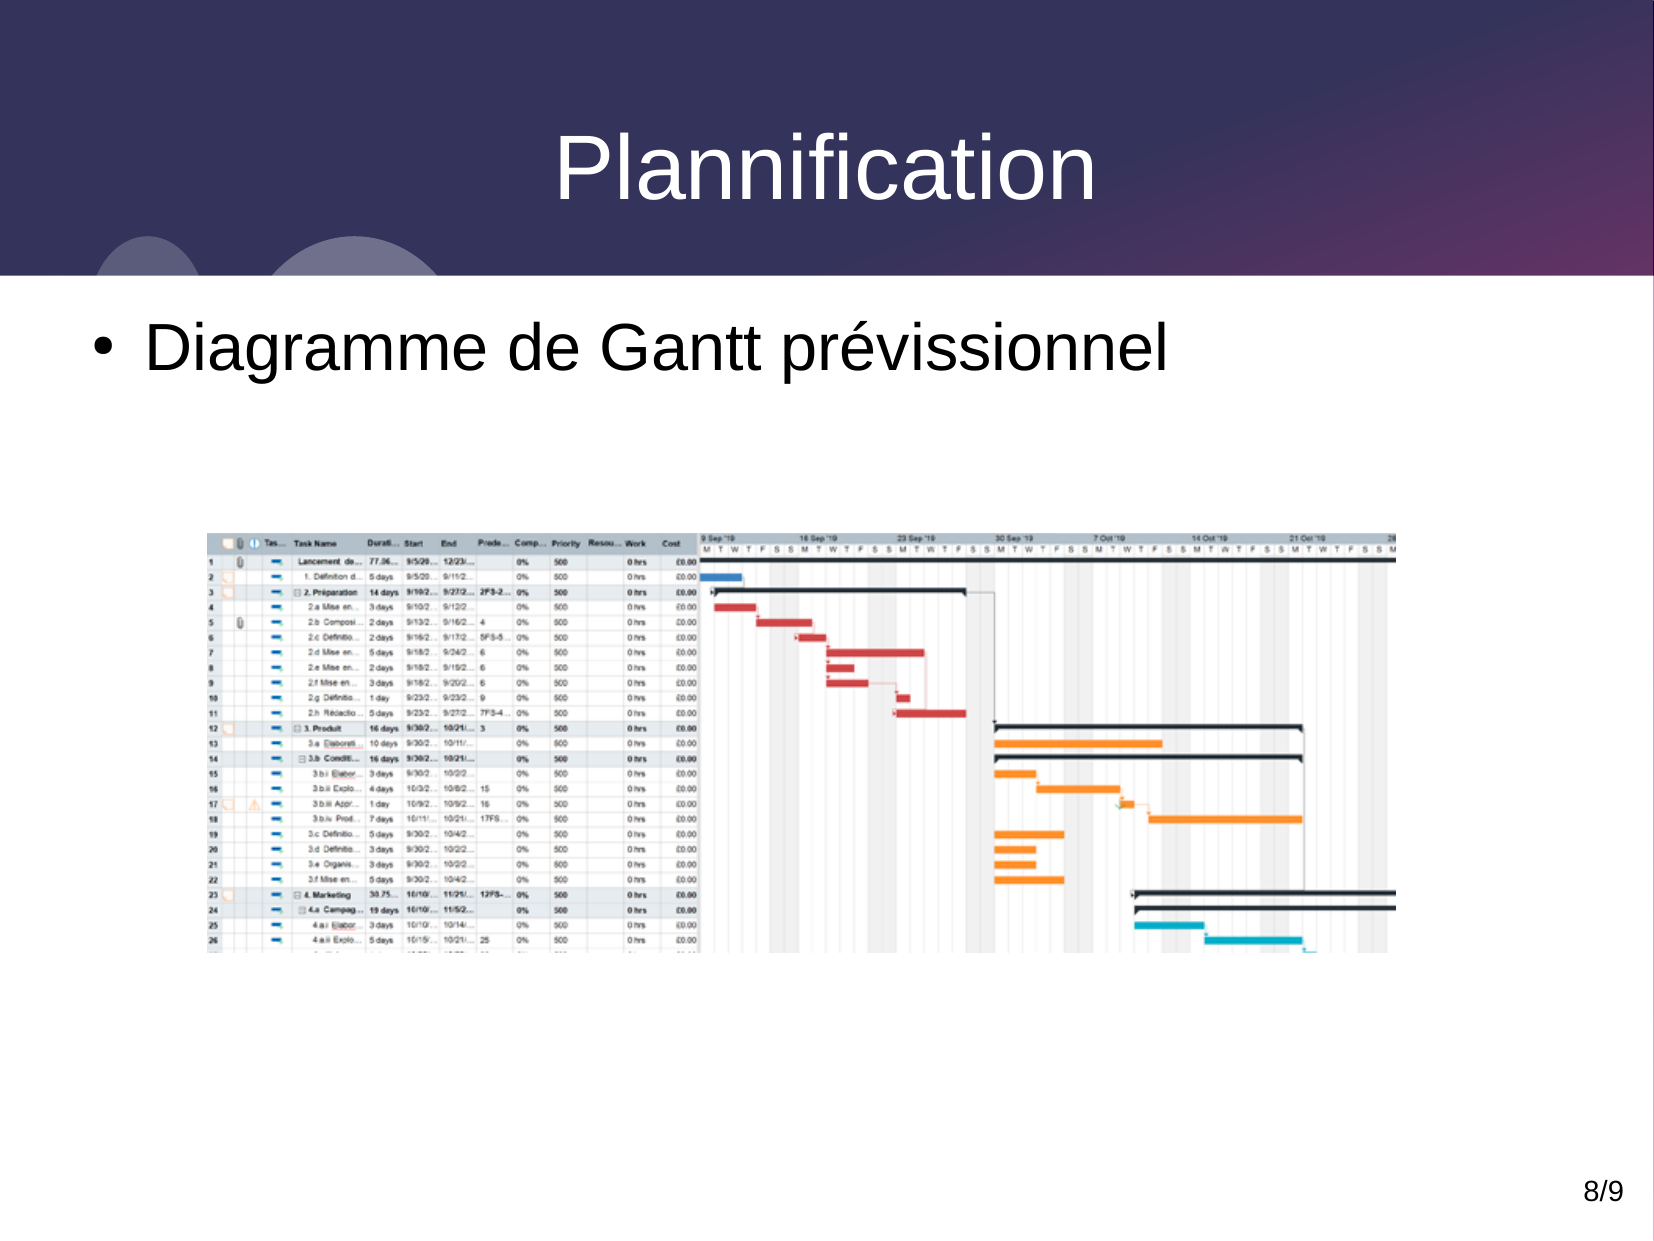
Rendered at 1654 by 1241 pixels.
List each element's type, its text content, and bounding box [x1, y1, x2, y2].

title Plannification [88, 59, 1565, 276]
picture [207, 533, 1396, 953]
list Diagramme de Gantt prévissionnel [73, 310, 1551, 1098]
